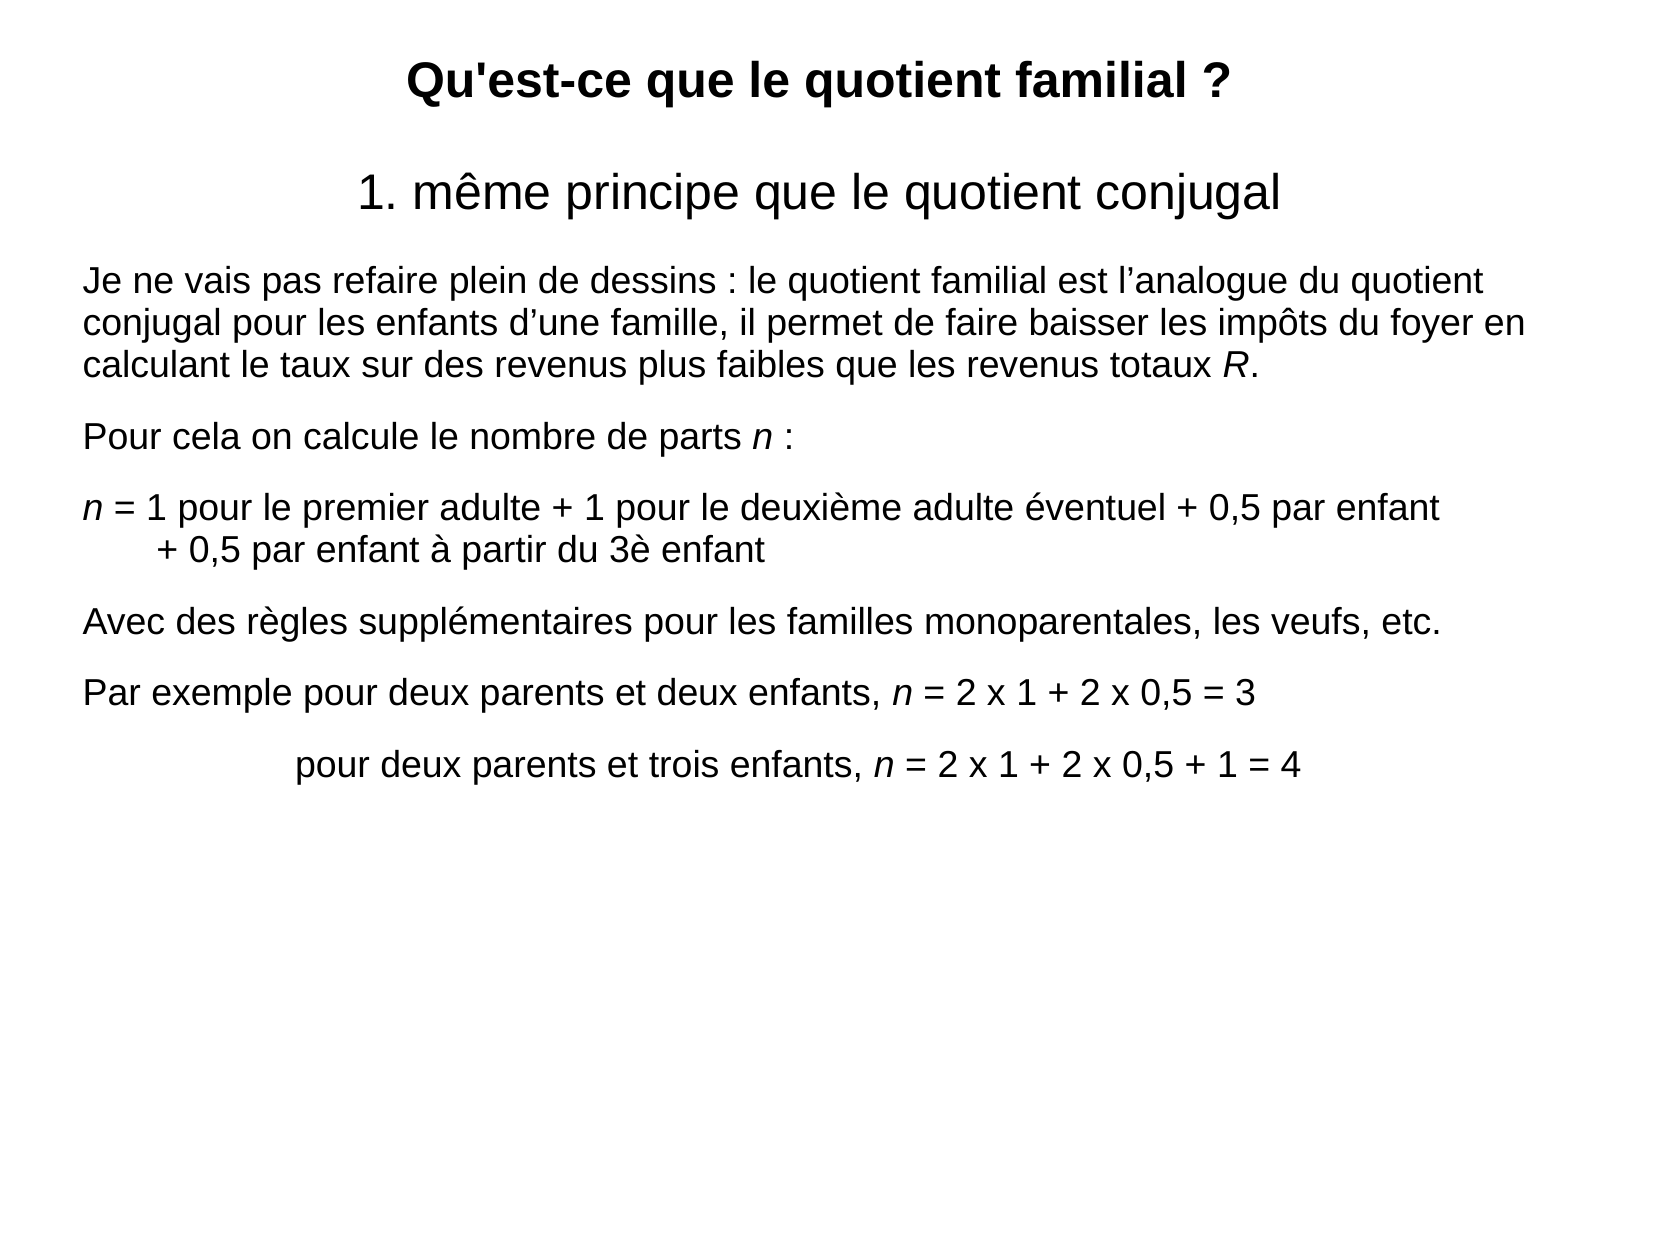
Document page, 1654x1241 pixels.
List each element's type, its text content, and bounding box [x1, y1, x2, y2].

text_box Qu'est-ce que le quotient familial ? 1. même principe que le quotient conjugal [315, 45, 1324, 229]
list Je ne vais pas refaire plein de dessins : le quotient familial est l’analogue du quotient conjugal pour les enfants d’une famille, il permet de faire baisser les impôts du foyer en calculant le taux sur des revenus plus faibles que les revenus totaux R. Pour cela on calcule le nombre de parts n : n = 1 pour le premier adulte + 1 pour le deuxième adulte éventuel + 0,5 par enfant + 0,5 par enfant à partir du 3è enfant Avec des règles supplémentaires pour les familles monoparentales, les veufs, etc. Par exemple pour deux parents et deux enfants, n = 2 x 1 + 2 x 0,5 = 3 pour deux parents et trois enfants, n = 2 x 1 + 2 x 0,5 + 1 = 4 [11, 259, 1607, 1241]
